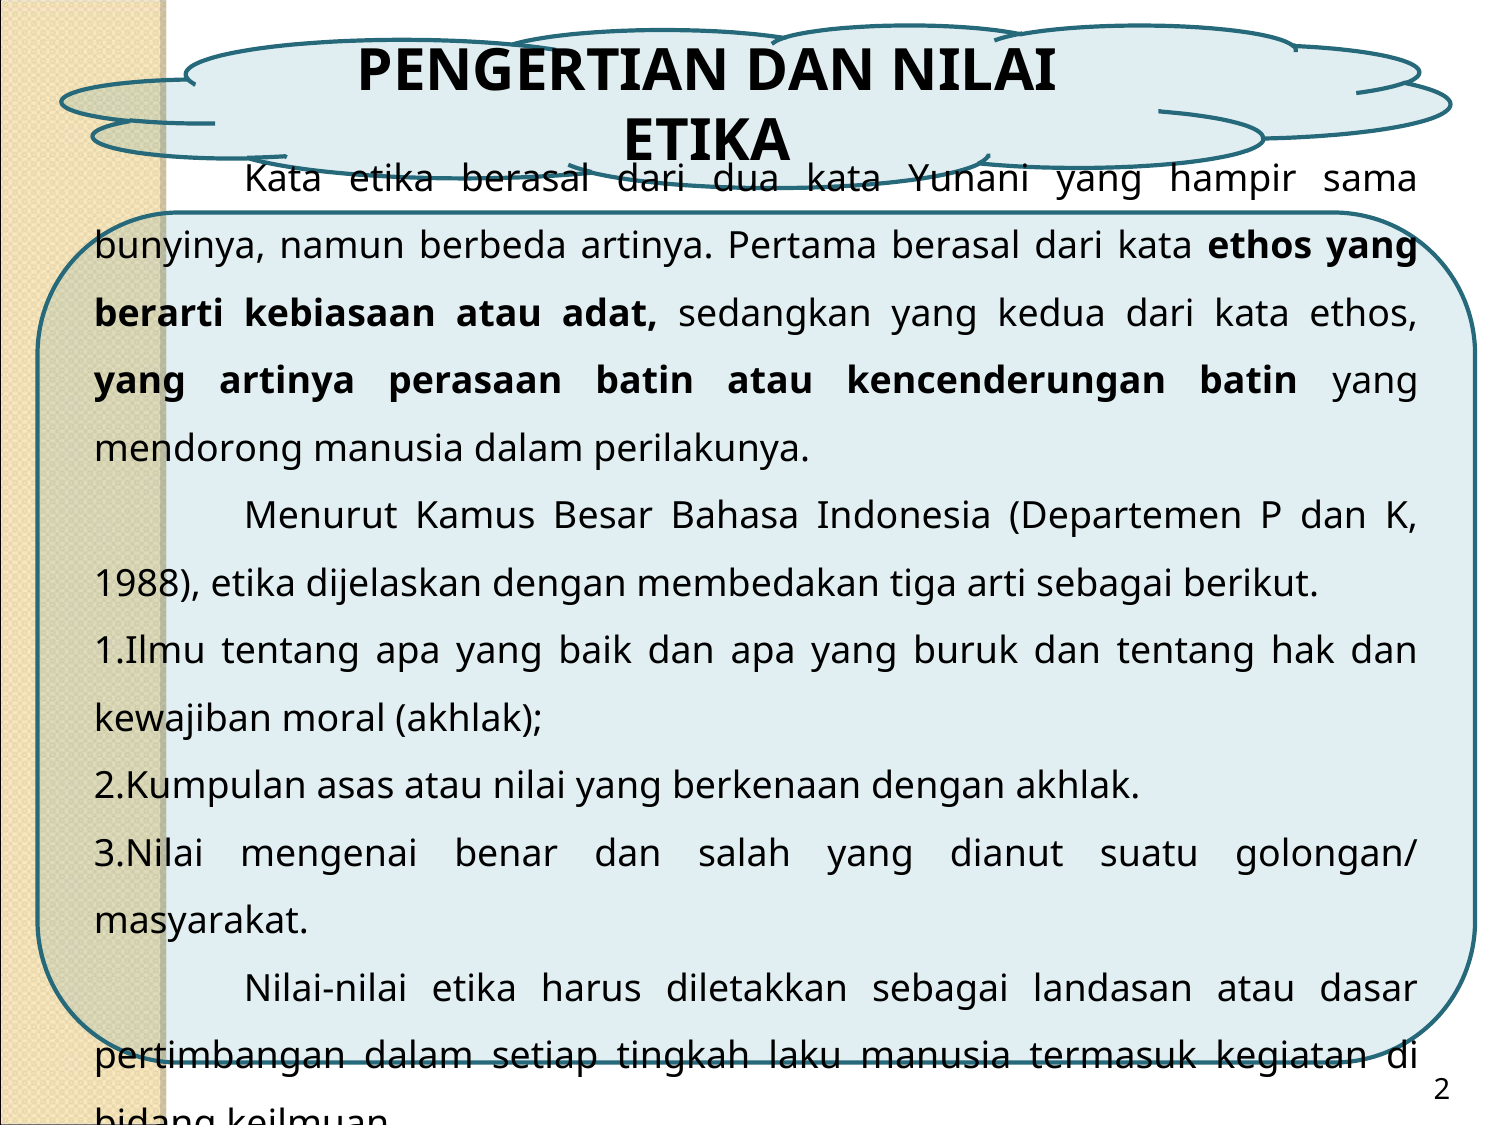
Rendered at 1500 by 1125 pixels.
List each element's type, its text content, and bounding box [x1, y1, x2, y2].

text_box PENGERTIAN DAN NILAI ETIKA [61, 25, 1451, 189]
picture [122, 1052, 132, 1056]
text_box 2 [1418, 1062, 1500, 1113]
picture [100, 1118, 111, 1125]
text_box Kata etika berasal dari dua kata Yunani yang hampir sama bunyinya, namun berbeda artinya. Pertama berasal dari kata ethos yang berarti kebiasaan atau adat, sedangkan yang kedua dari kata ethos, yang artinya perasaan batin atau kencenderungan batin yang mendorong manusia dalam perilakunya. Menurut Kamus Besar Bahasa Indonesia (Departemen P dan K, 1988), etika dijelaskan dengan membedakan tiga arti sebagai berikut. Ilmu tentang apa yang baik dan apa yang buruk dan tentang hak dan kewajiban moral (akhlak); Kumpulan asas atau nilai yang berkenaan dengan akhlak. Nilai mengenai benar dan salah yang dianut suatu golongan/ masyarakat. Nilai-nilai etika harus diletakkan sebagai landasan atau dasar pertimbangan dalam setiap tingkah laku manusia termasuk kegiatan di bidang keilmuan. [37, 212, 1476, 1063]
picture [0, 0, 160, 1125]
picture [132, 1118, 143, 1125]
